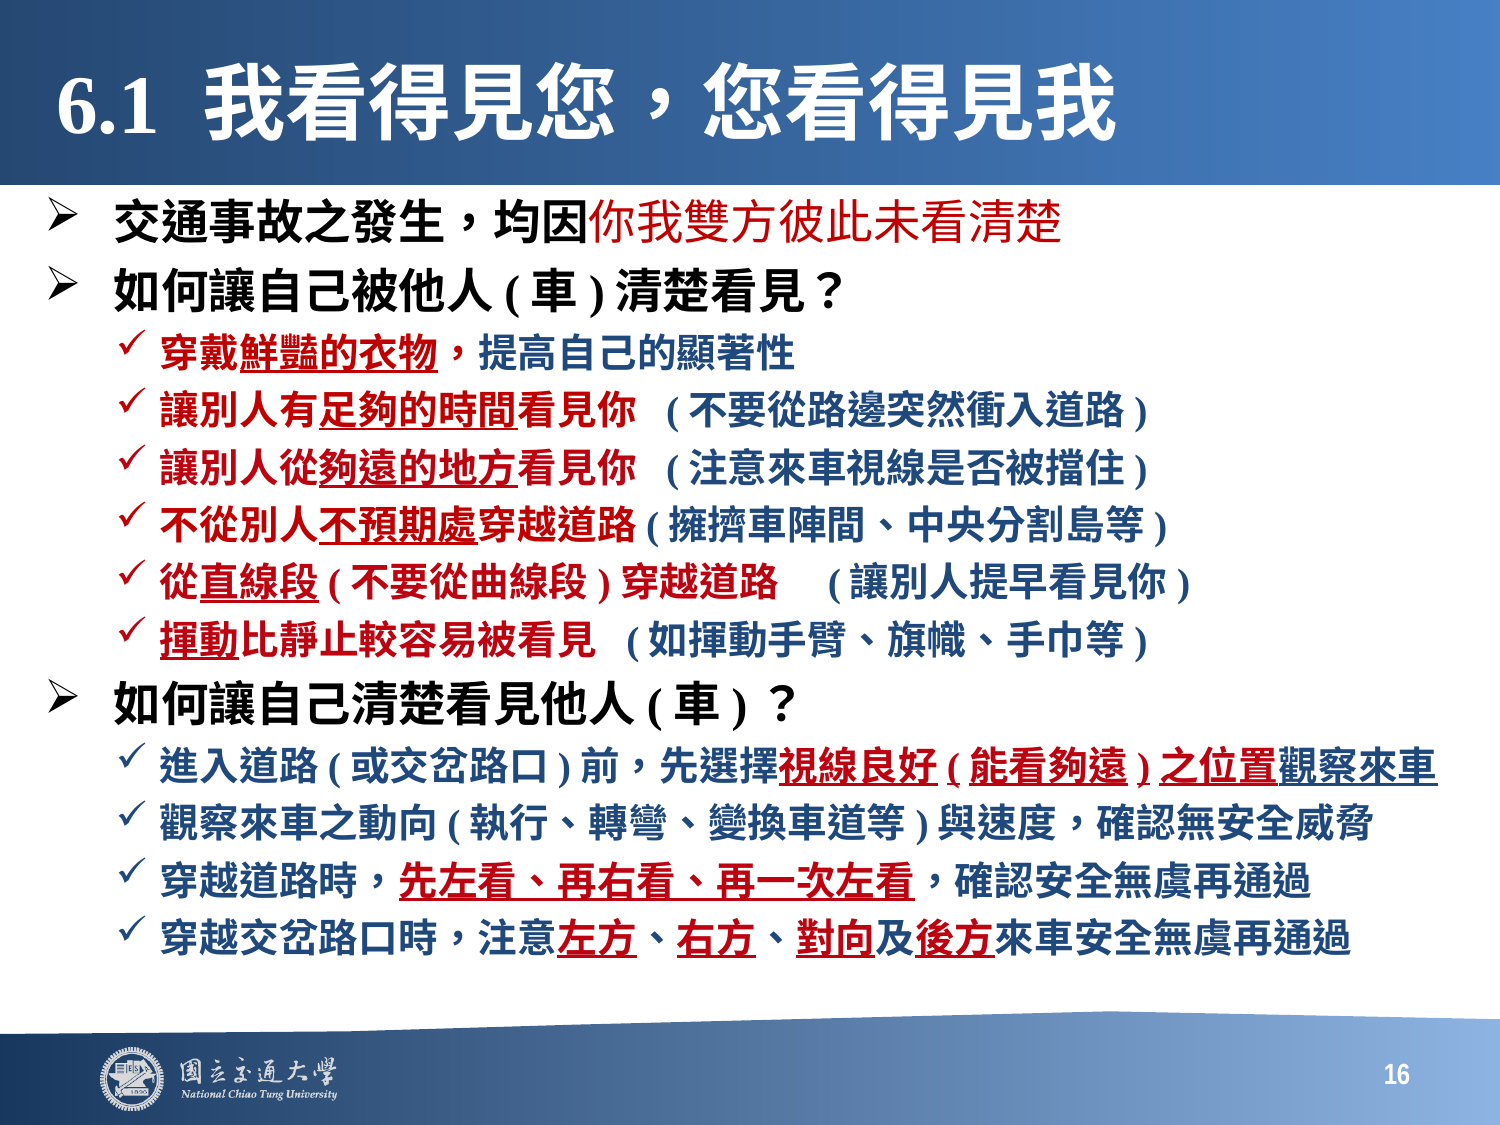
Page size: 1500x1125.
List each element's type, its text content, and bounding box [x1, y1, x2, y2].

text_box <number> [1074, 1042, 1426, 1103]
title 6.1 我看得見您，您看得見我 [41, 30, 1425, 171]
list 交通事故之發生，均因你我雙方彼此未看清楚 如何讓自己被他人(車)清楚看見？ 穿戴鮮豔的衣物，提高自己的顯著性 讓別人有足夠的時間看見你 (不要從路邊突然衝入道路) 讓別人從夠遠的地方看見你 (注意來車視線是否被擋住) 不從別人不預期處穿越道路(擁擠車陣間、中央分割島等) 從直線段(不要從曲線段)穿越道路 (讓別人提早看見你) 揮動比靜止較容易被看見 (如揮動手臂、旗幟、手巾等) 如何讓自己清楚看見他人(車)？ 進入道路(或交岔路口)前，先選擇視線良好(能看夠遠)之位置觀察來車 觀察來車之動向(執行、轉彎、變換車道等)與速度，確認無安全威脅 穿越道路時，先左看、再右看、再一次左看，確認安全無虞再通過 穿越交岔路口時，注意左方、右方、對向及後方來車安全無虞再通過 [29, 184, 1459, 1012]
